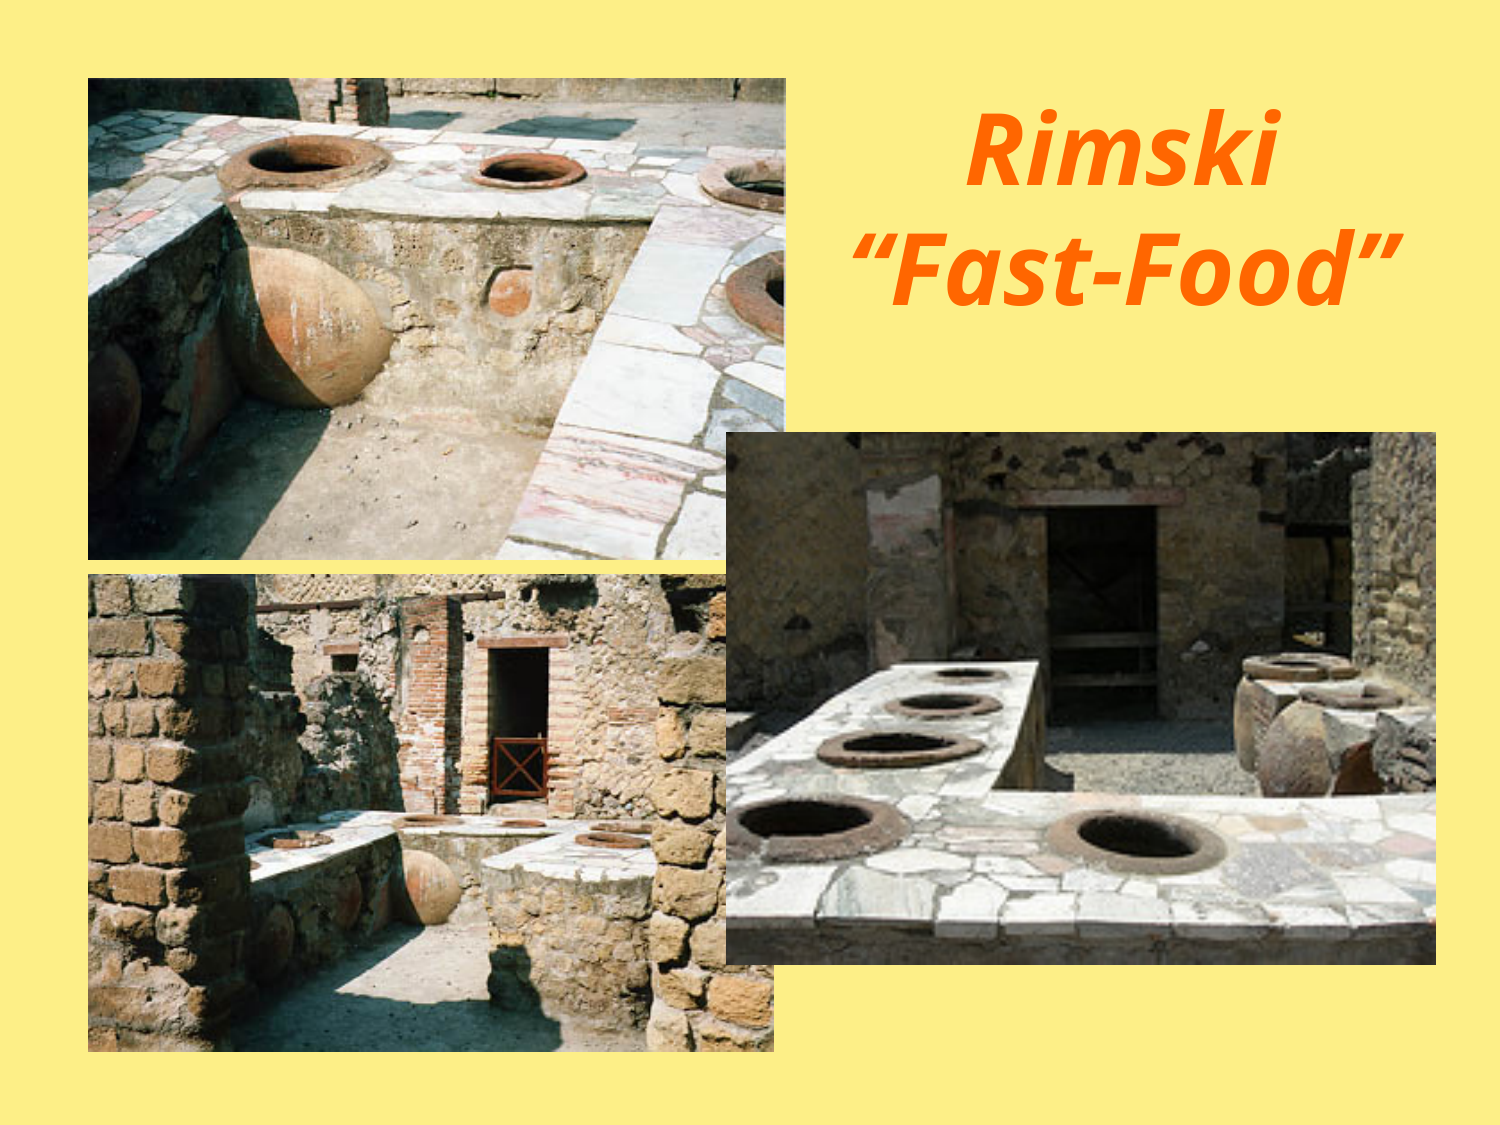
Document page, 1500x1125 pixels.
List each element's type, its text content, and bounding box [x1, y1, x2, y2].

picture [88, 78, 1436, 1053]
text_box Rimski “Fast-Food” [809, 78, 1436, 333]
